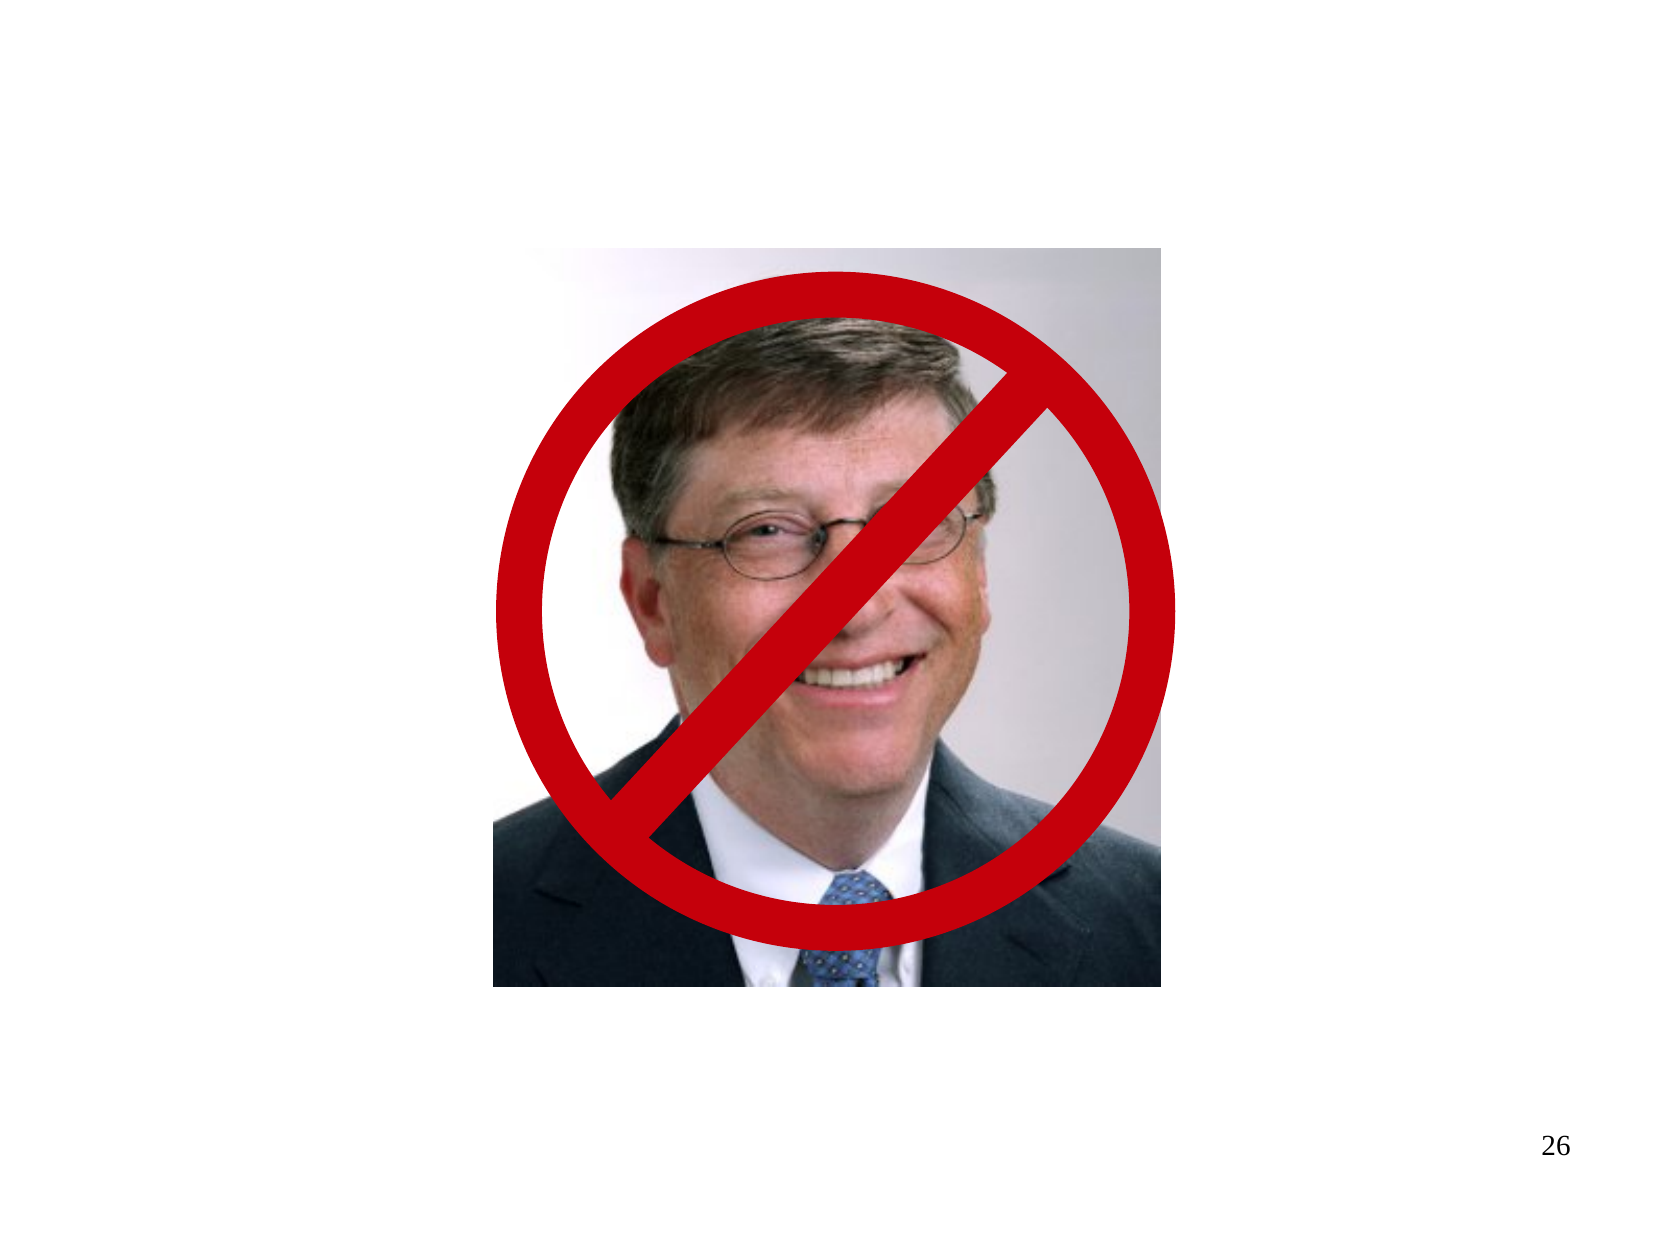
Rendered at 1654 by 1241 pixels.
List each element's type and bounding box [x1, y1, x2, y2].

picture [650, 409, 1129, 904]
picture [493, 248, 1161, 987]
picture [542, 318, 1006, 799]
text_box [496, 271, 1176, 951]
